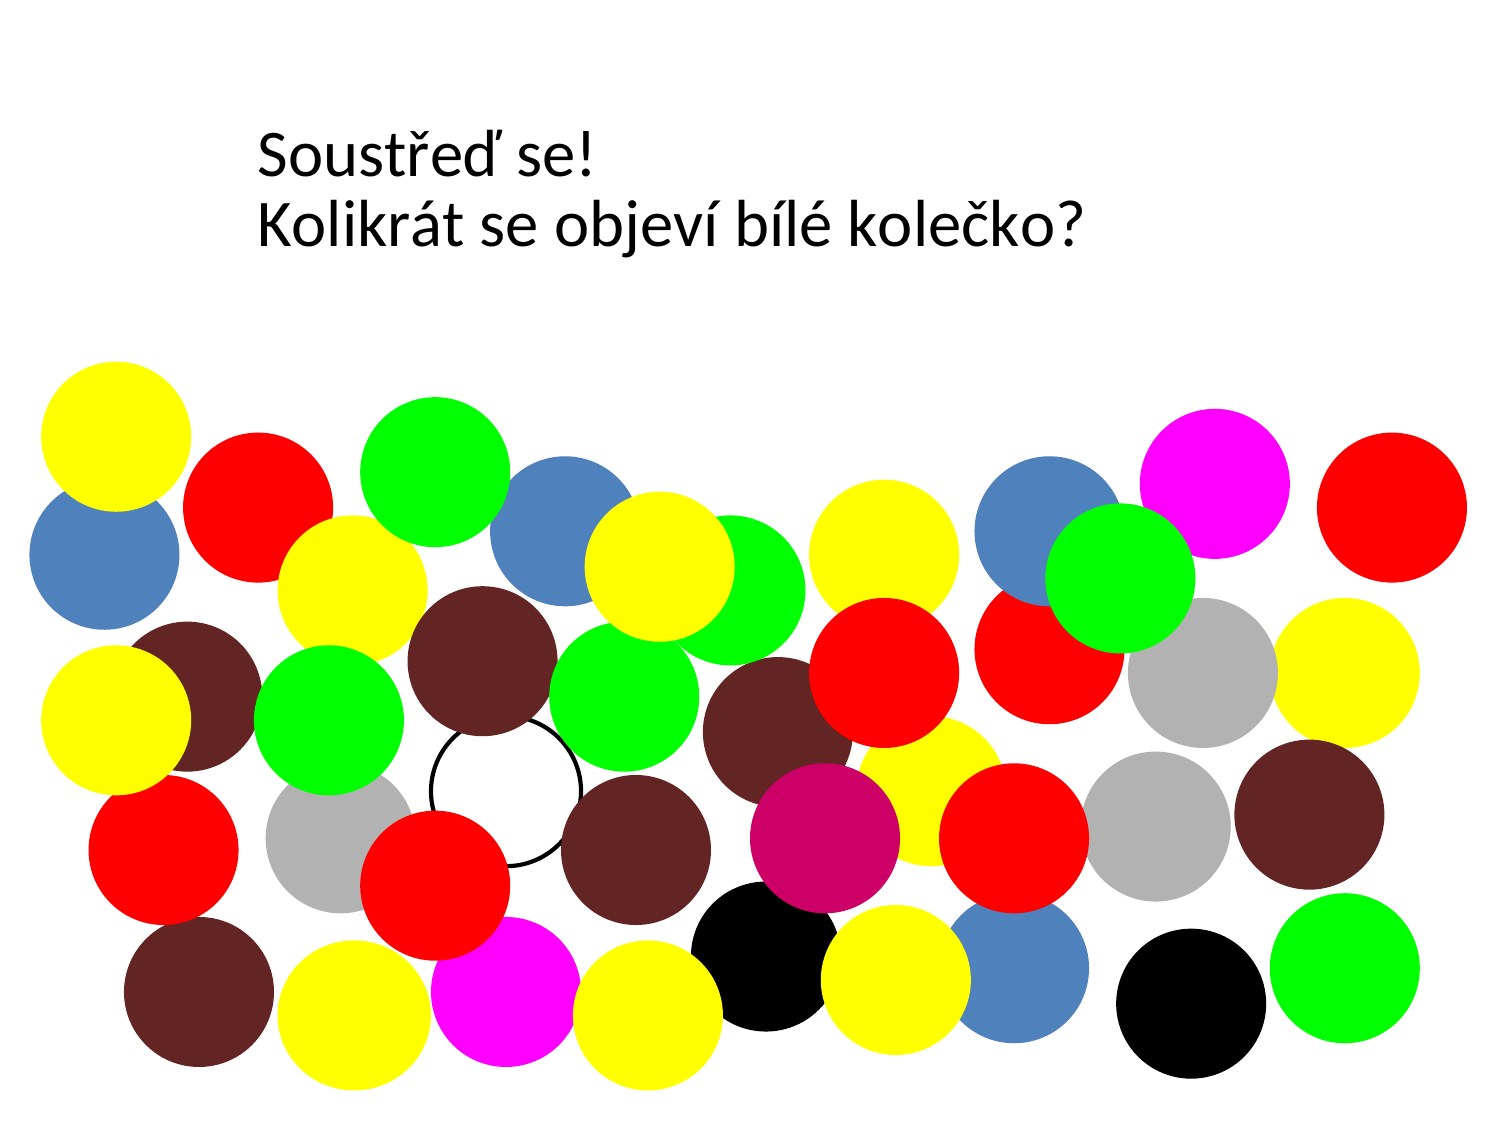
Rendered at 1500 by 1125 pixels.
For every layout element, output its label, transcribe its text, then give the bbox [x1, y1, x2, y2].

text_box [41, 397, 1231, 1091]
text_box [1316, 432, 1467, 583]
text_box [1116, 928, 1267, 1079]
text_box Soustřeď se! [243, 101, 613, 198]
text_box [974, 408, 1420, 890]
text_box [1269, 893, 1420, 1044]
text_box [29, 361, 192, 630]
text_box Kolikrát se objeví bílé kolečko? [242, 172, 1103, 269]
